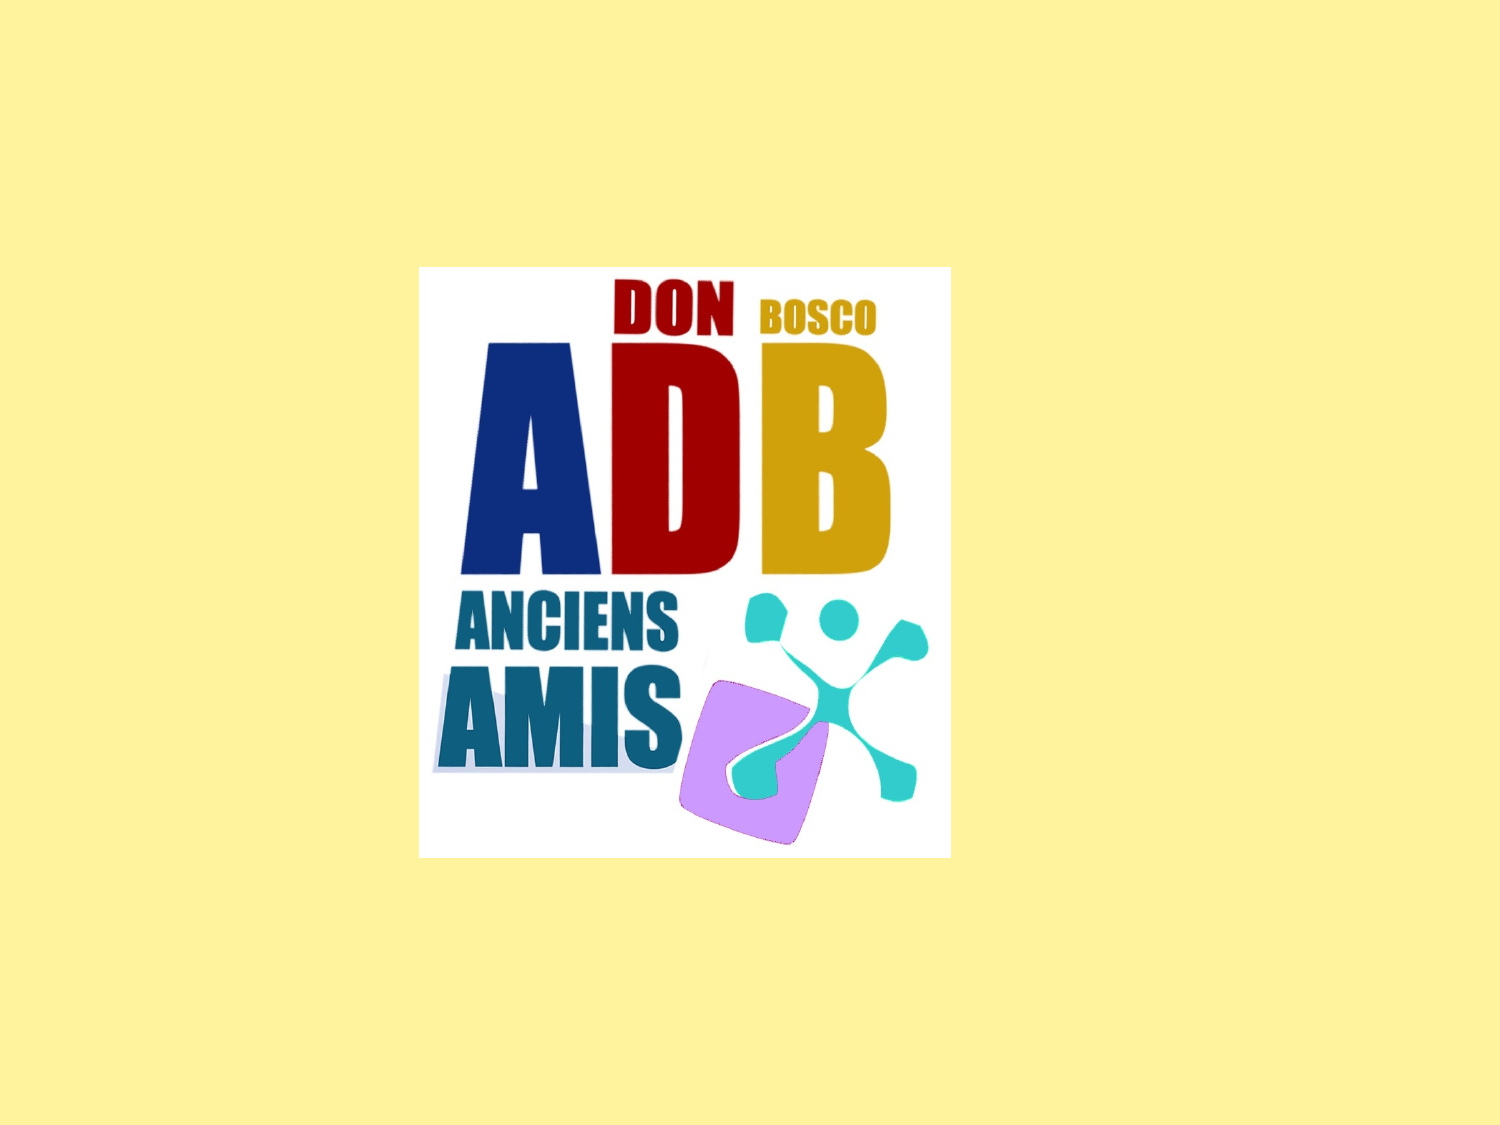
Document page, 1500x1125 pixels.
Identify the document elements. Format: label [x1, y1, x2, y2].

picture [419, 267, 951, 858]
